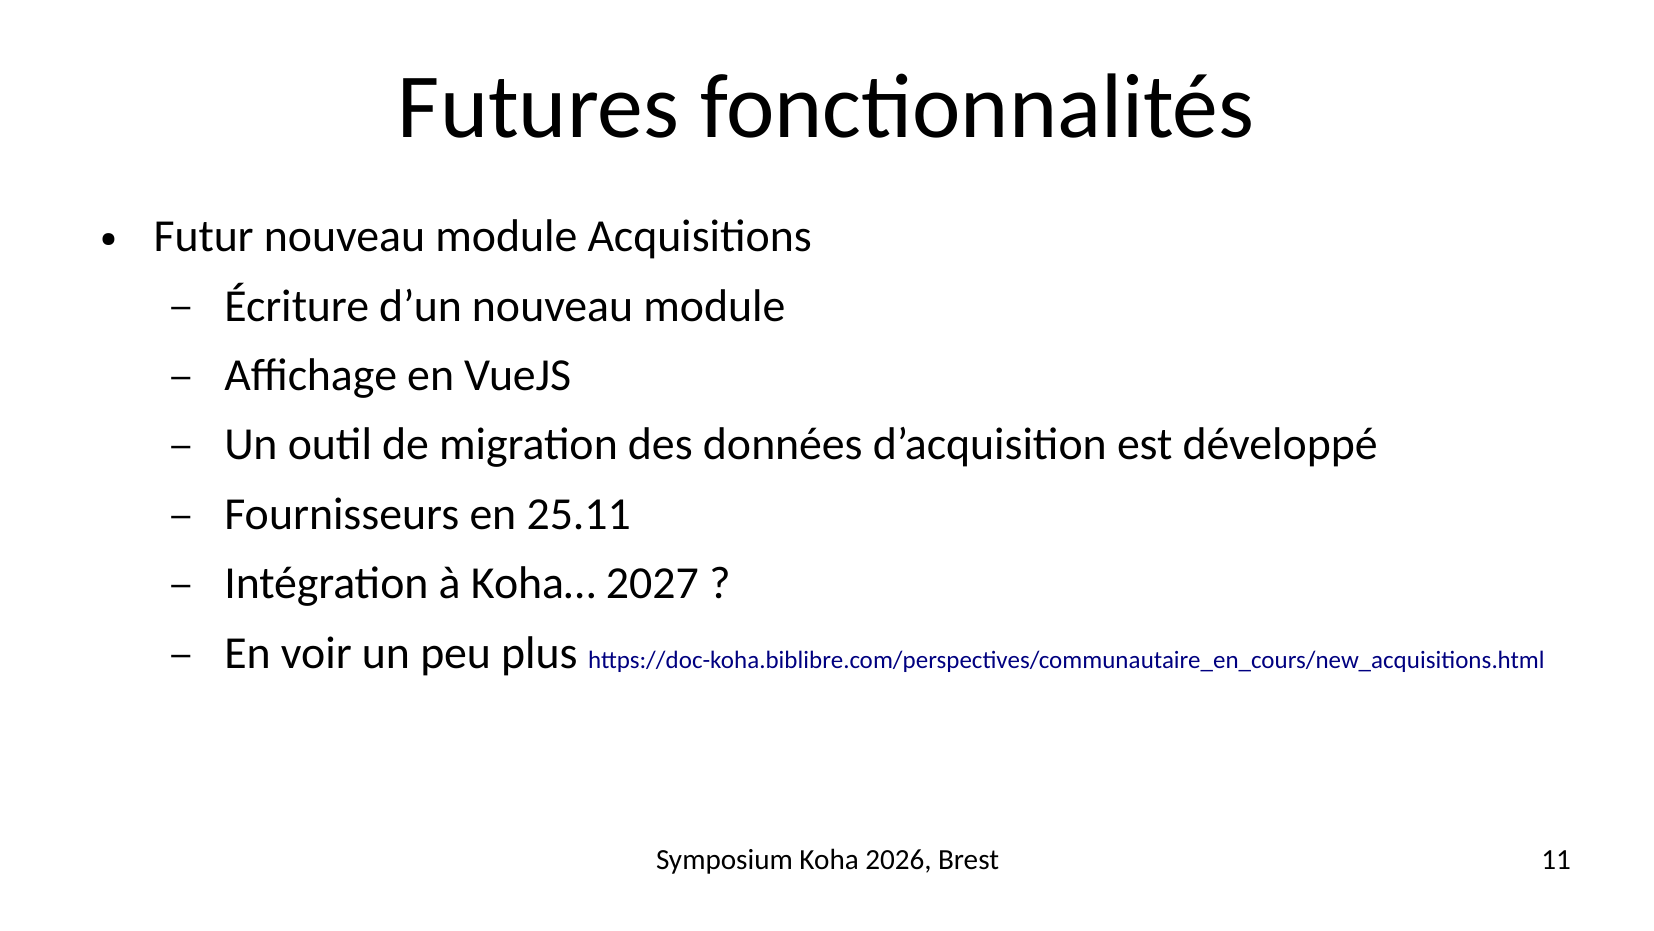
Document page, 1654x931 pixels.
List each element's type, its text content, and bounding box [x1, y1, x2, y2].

list Futur nouveau module Acquisitions Écriture d’un nouveau module Affichage en VueJS Un outil de migration des données d’acquisition est développé Fournisseurs en 25.11 Intégration à Koha… 2027 ? En voir un peu plus https://doc-koha.biblibre.com/perspectives/communautaire_en_cours/new_acquisitions.html [82, 217, 1571, 758]
title Futures fonctionnalités [82, 37, 1571, 193]
